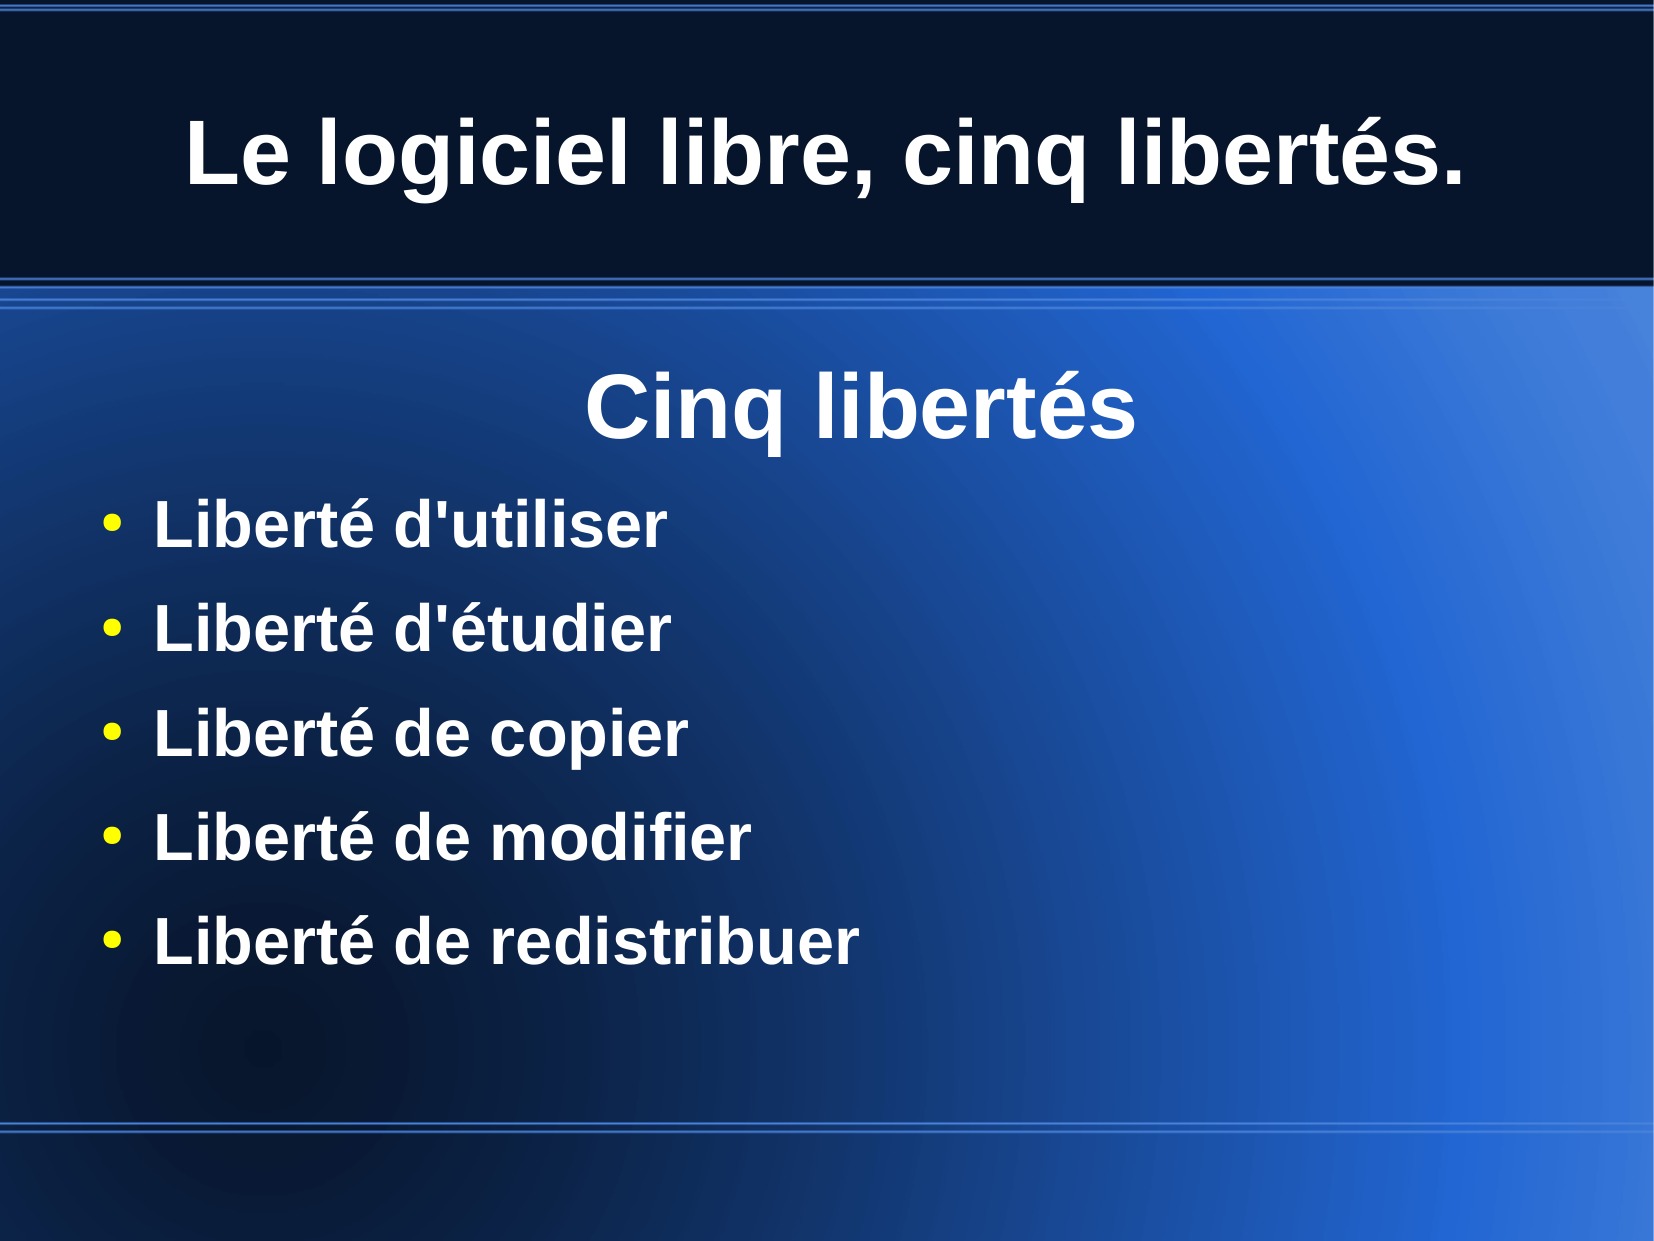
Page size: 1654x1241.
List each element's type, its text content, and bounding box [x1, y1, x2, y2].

picture [0, 0, 1654, 1241]
list Cinq libertés Liberté d'utiliser Liberté d'étudier Liberté de copier Liberté de modifier Liberté de redistribuer [82, 355, 1571, 1075]
title Le logiciel libre, cinq libertés. [82, 49, 1571, 257]
